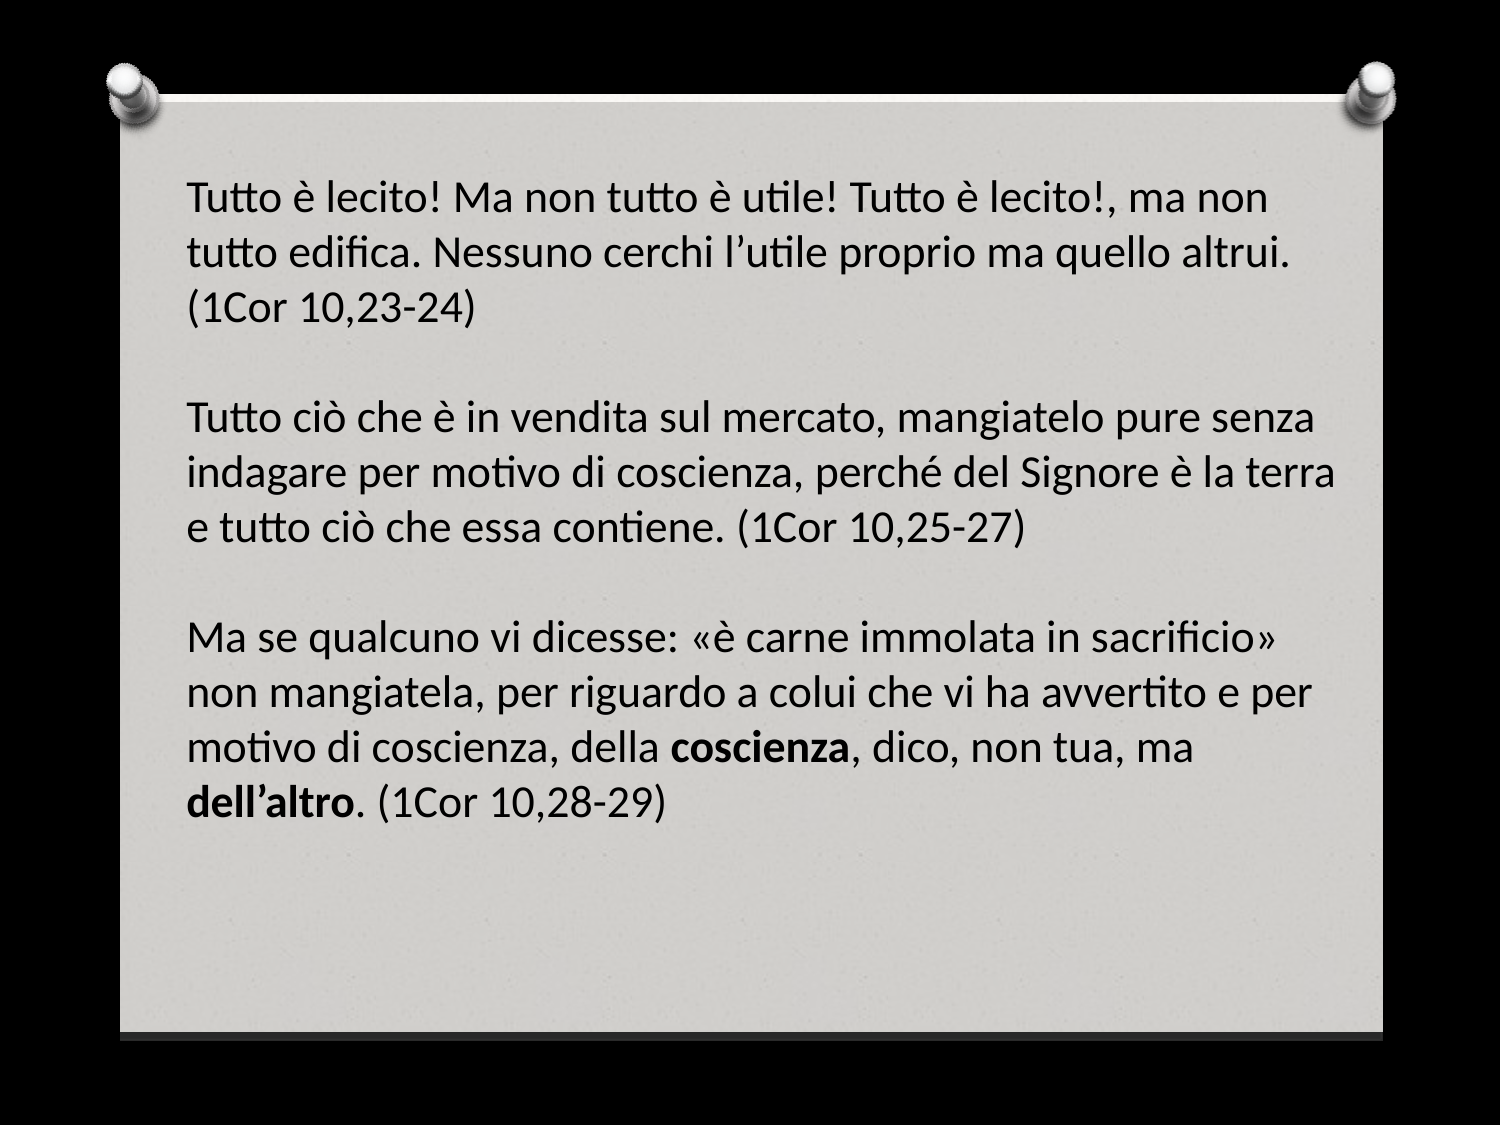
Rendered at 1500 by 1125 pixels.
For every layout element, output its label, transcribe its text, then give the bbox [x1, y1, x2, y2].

text_box Tutto è lecito! Ma non tutto è utile! Tutto è lecito!, ma non tutto edifica. Nessuno cerchi l’utile proprio ma quello altrui. (1Cor 10,23-24) Tutto ciò che è in vendita sul mercato, mangiatelo pure senza indagare per motivo di coscienza, perché del Signore è la terra e tutto ciò che essa contiene. (1Cor 10,25-27) Ma se qualcuno vi dicesse: «è carne immolata in sacrificio» non mangiatela, per riguardo a colui che vi ha avvertito e per motivo di coscienza, della coscienza, dico, non tua, ma dell’altro. (1Cor 10,28-29) [171, 159, 1353, 1008]
